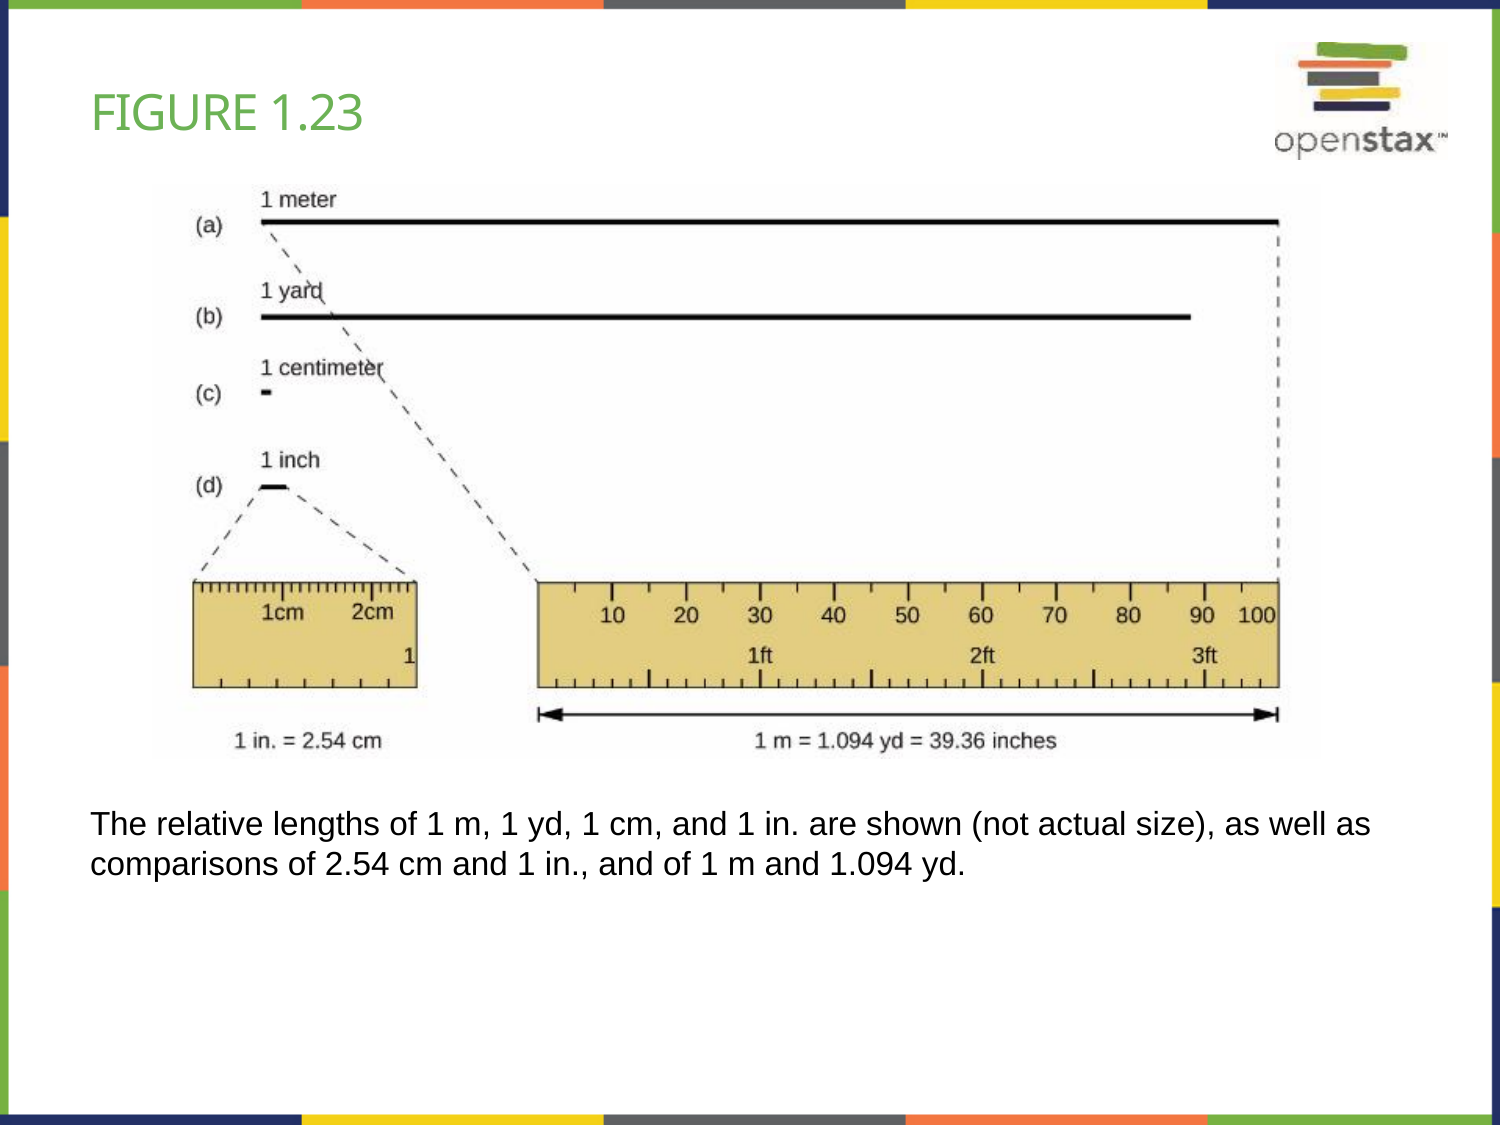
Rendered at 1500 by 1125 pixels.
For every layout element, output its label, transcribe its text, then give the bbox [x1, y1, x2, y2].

title Figure 1.23 [75, 39, 1398, 148]
picture [0, 0, 1500, 1125]
list The relative lengths of 1 m, 1 yd, 1 cm, and 1 in. are shown (not actual size), as well as comparisons of 2.54 cm and 1 in., and of 1 m and 1.094 yd. [75, 794, 1398, 986]
